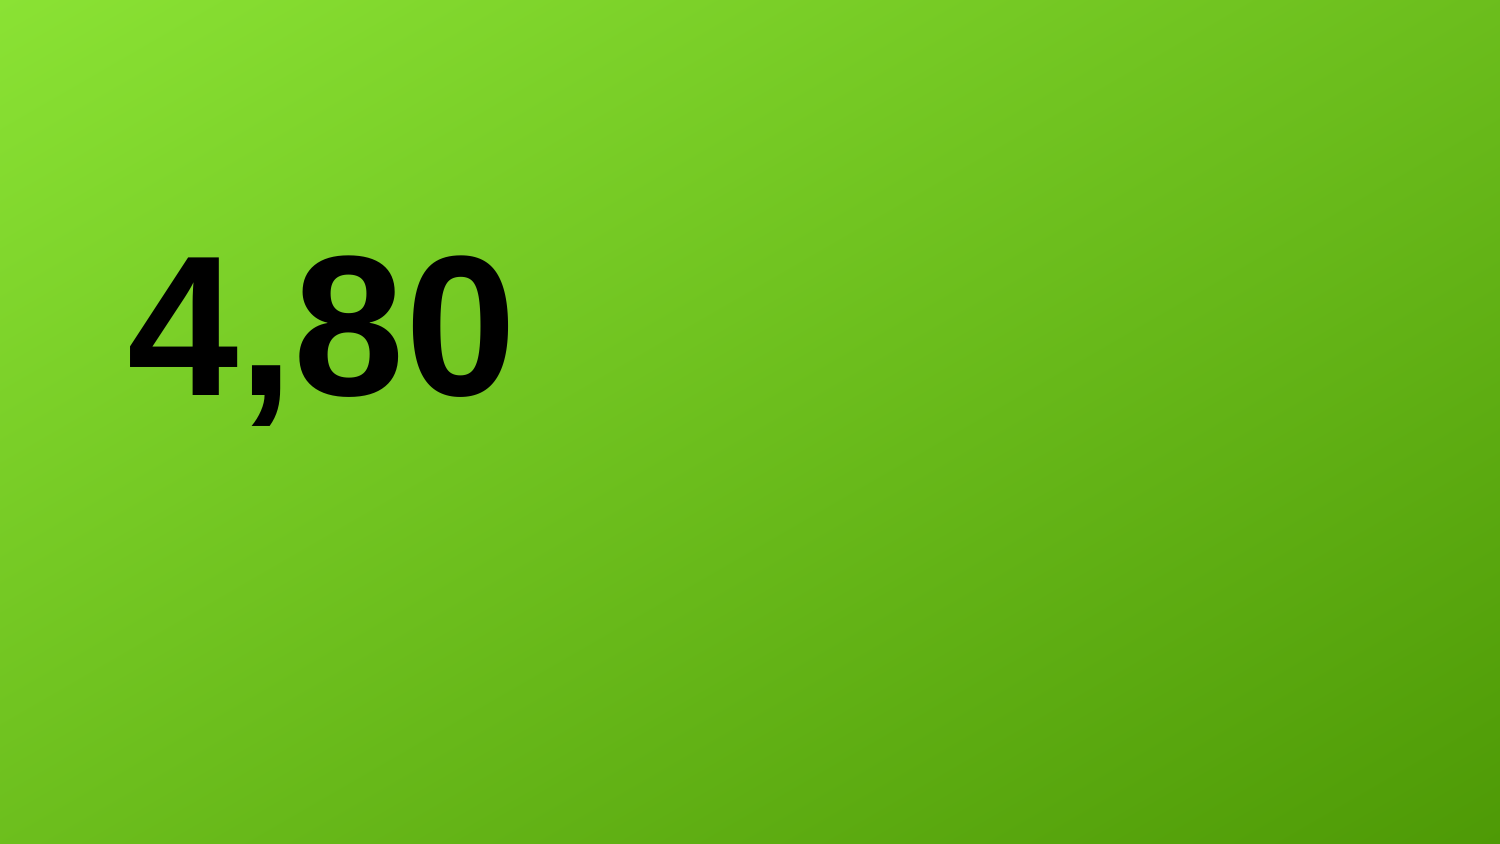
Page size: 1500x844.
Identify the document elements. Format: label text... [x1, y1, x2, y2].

text_box 4,80 [328, 332, 370, 378]
text_box 4,80 [152, 284, 193, 347]
text_box 4,80 [331, 275, 366, 313]
text_box 4,80 [440, 277, 480, 375]
text_box 4,80 [112, 259, 1388, 450]
